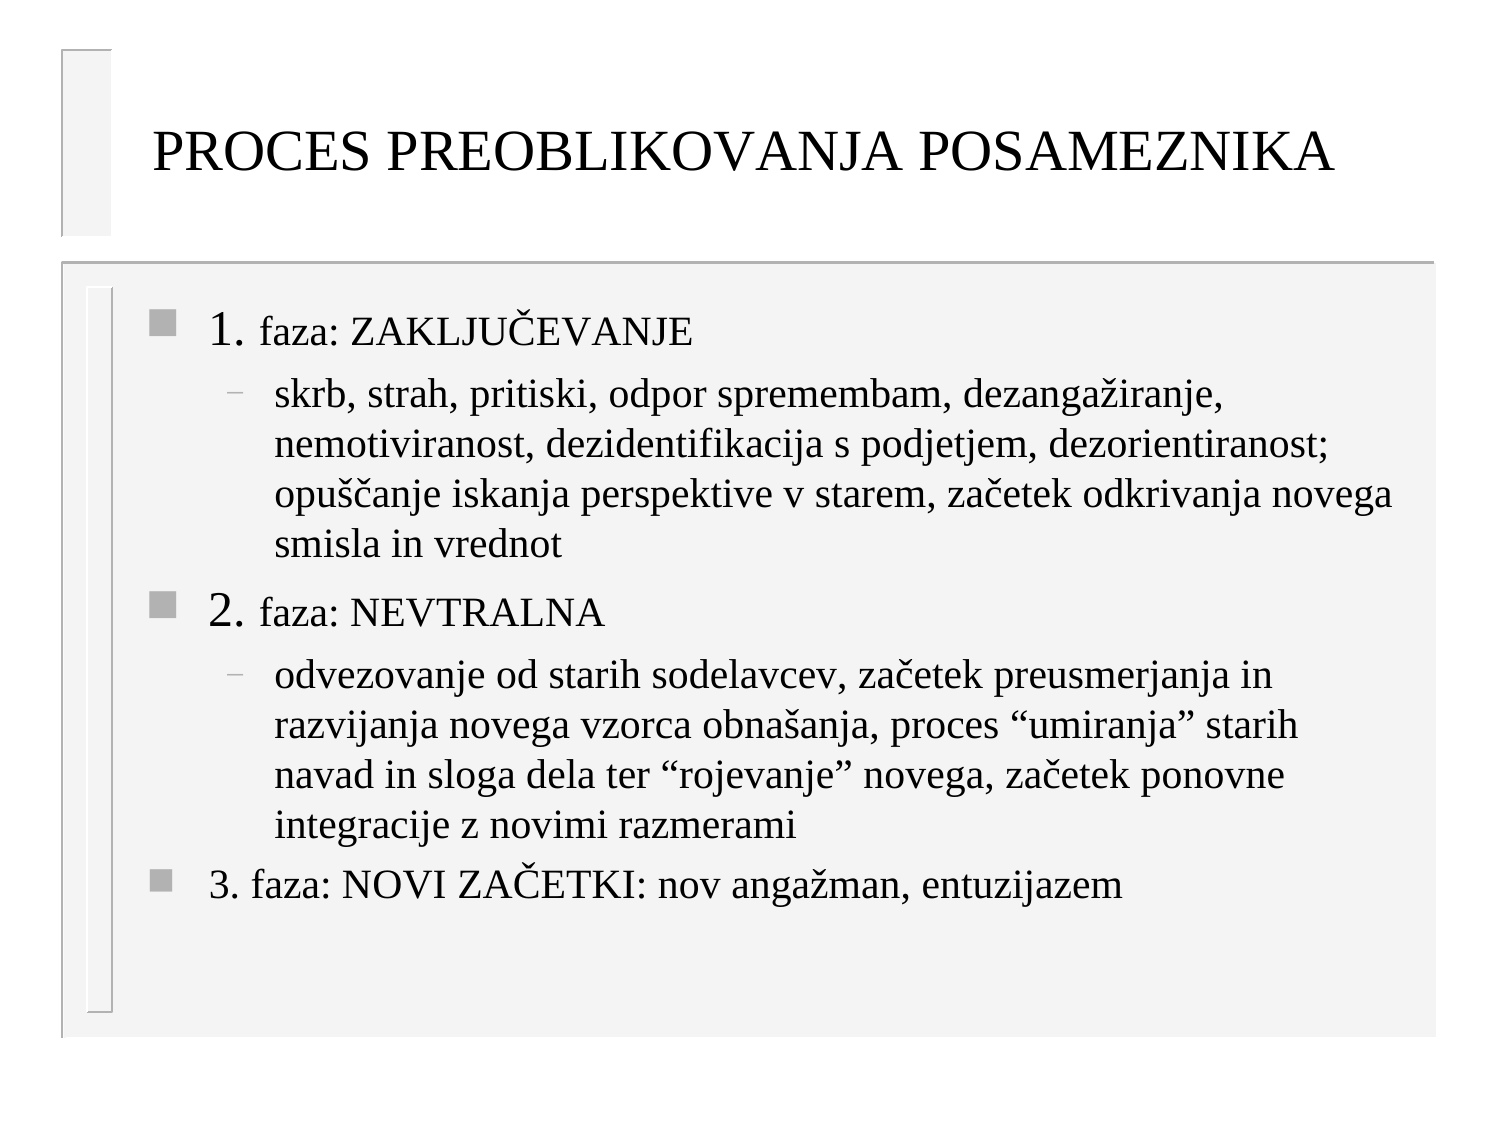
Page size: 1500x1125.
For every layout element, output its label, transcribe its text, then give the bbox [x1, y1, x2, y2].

list 1. faza: ZAKLJUČEVANJE skrb, strah, pritiski, odpor spremembam, dezangažiranje, nemotiviranost, dezidentifikacija s podjetjem, dezorientiranost; opuščanje iskanja perspektive v starem, začetek odkrivanja novega smisla in vrednot 2. faza: NEVTRALNA odvezovanje od starih sodelavcev, začetek preusmerjanja in razvijanja novega vzorca obnašanja, proces “umiranja” starih navad in sloga dela ter “rojevanje” novega, začetek ponovne integracije z novimi razmerami 3. faza: NOVI ZAČETKI: nov angažman, entuzijazem [137, 287, 1413, 963]
title PROCES PREOBLIKOVANJA POSAMEZNIKA [137, 56, 1413, 238]
